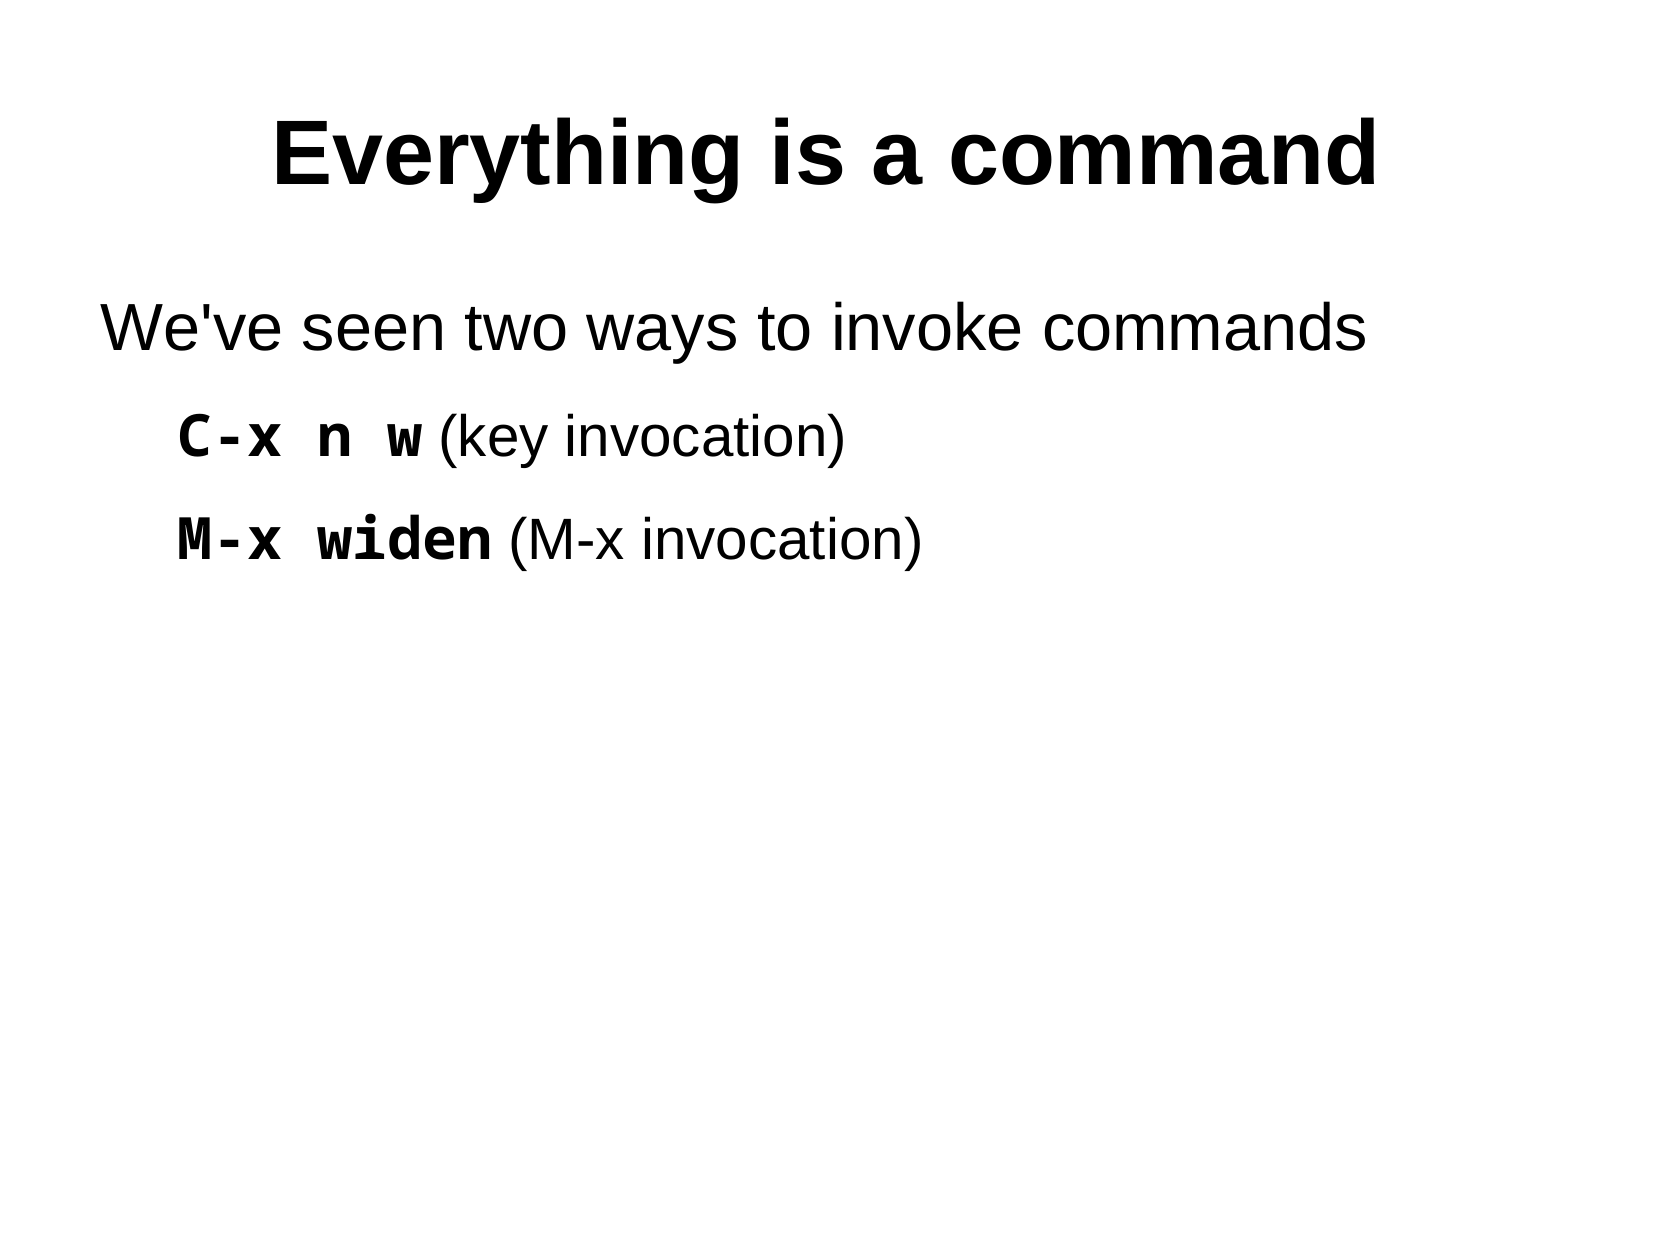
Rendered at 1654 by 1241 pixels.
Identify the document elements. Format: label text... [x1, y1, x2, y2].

title Everything is a command [82, 56, 1571, 250]
list We've seen two ways to invoke commands C-x n w (key invocation) M-x widen (M-x invocation) [82, 290, 1571, 1094]
